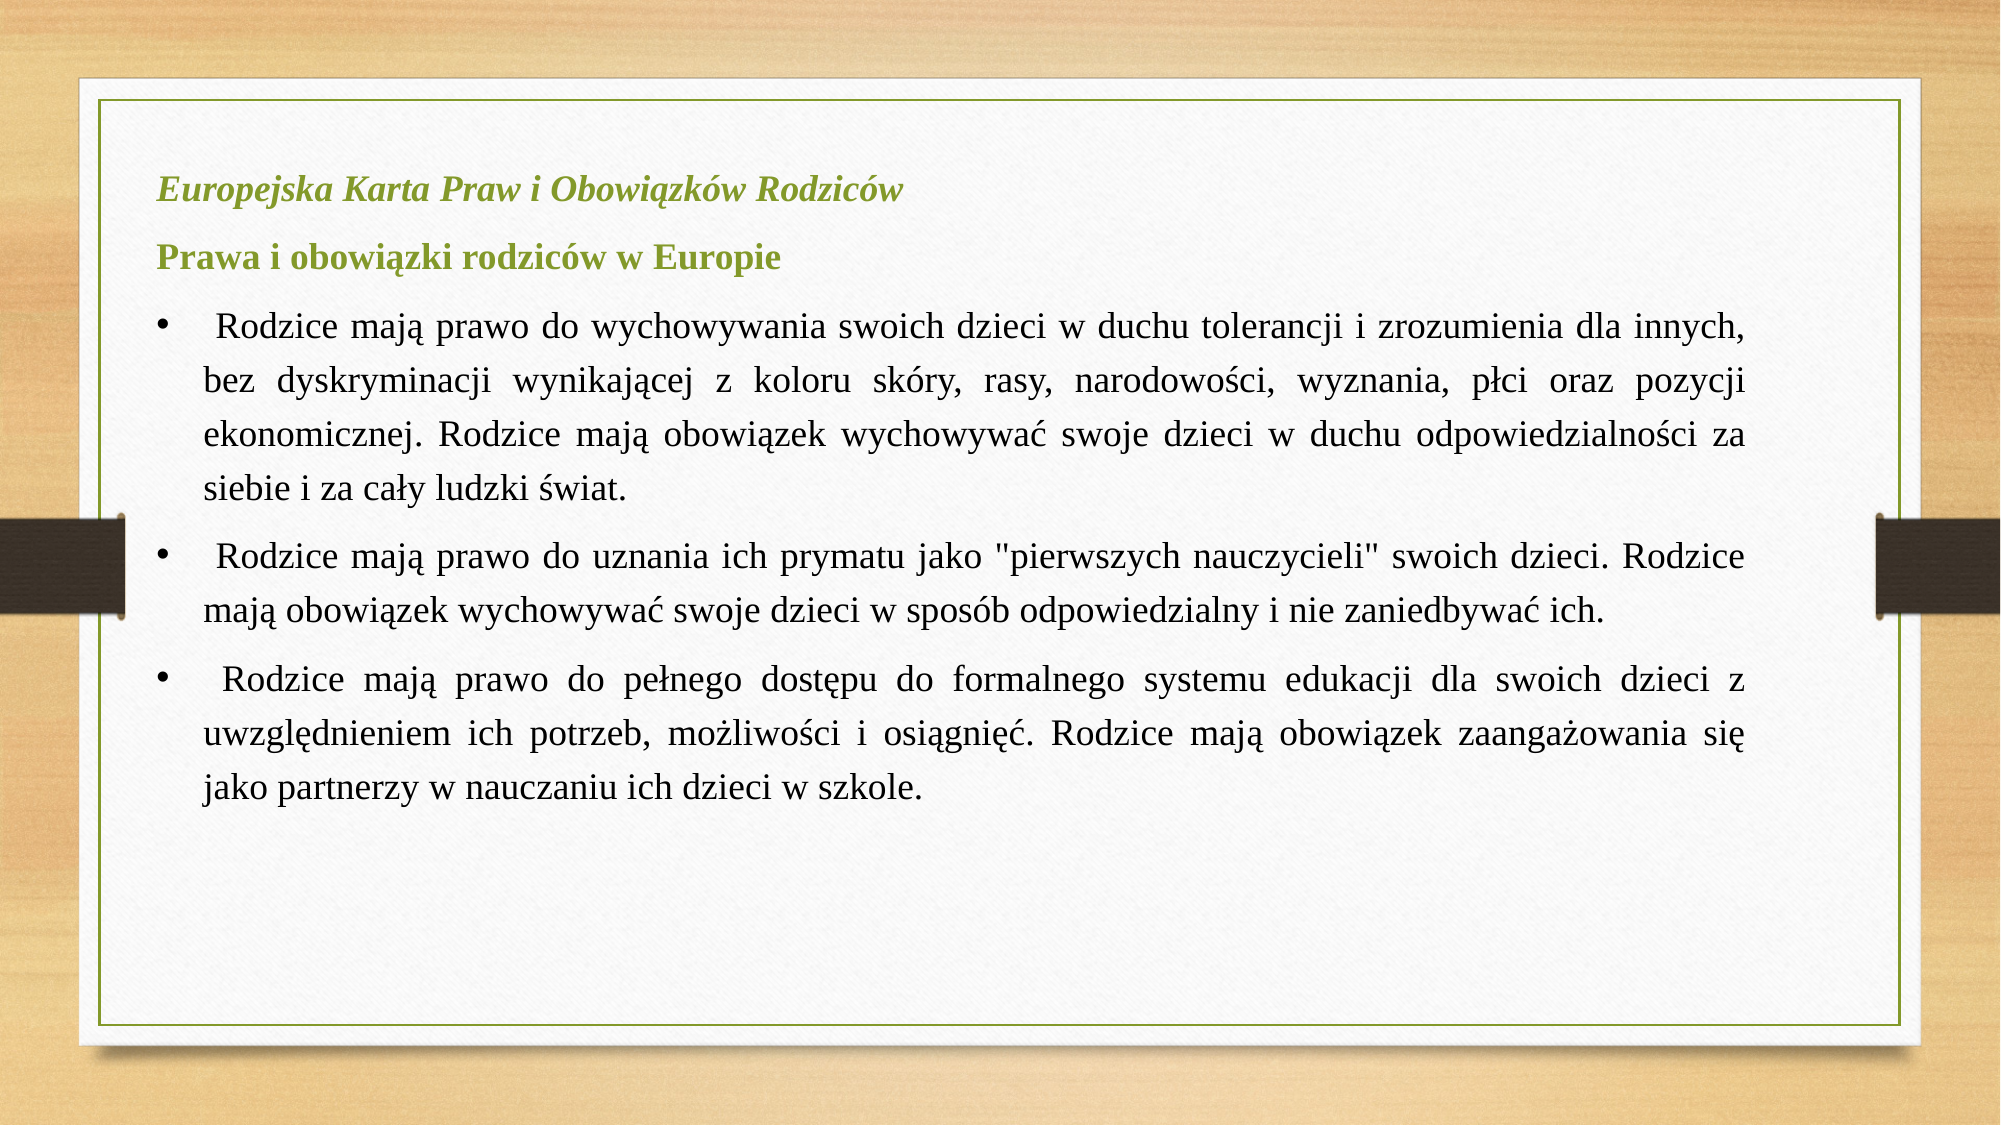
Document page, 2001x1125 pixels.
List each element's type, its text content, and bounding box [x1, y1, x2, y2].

picture [0, 0, 2001, 1125]
text_box Europejska Karta Praw i Obowiązków Rodziców Prawa i obowiązki rodziców w Europie Rodzice mają prawo do wychowywania swoich dzieci w duchu tolerancji i zrozumienia dla innych, bez dyskryminacji wynikającej z koloru skóry, rasy, narodowości, wyznania, płci oraz pozycji ekonomicznej. Rodzice mają obowiązek wychowywać swoje dzieci w duchu odpowiedzialności za siebie i za cały ludzki świat. Rodzice mają prawo do uznania ich prymatu jako "pierwszych nauczycieli" swoich dzieci. Rodzice mają obowiązek wychowywać swoje dzieci w sposób odpowiedzialny i nie zaniedbywać ich. Rodzice mają prawo do pełnego dostępu do formalnego systemu edukacji dla swoich dzieci z uwzględnieniem ich potrzeb, możliwości i osiągnięć. Rodzice mają obowiązek zaangażowania się jako partnerzy w nauczaniu ich dzieci w szkole. [141, 147, 1763, 815]
